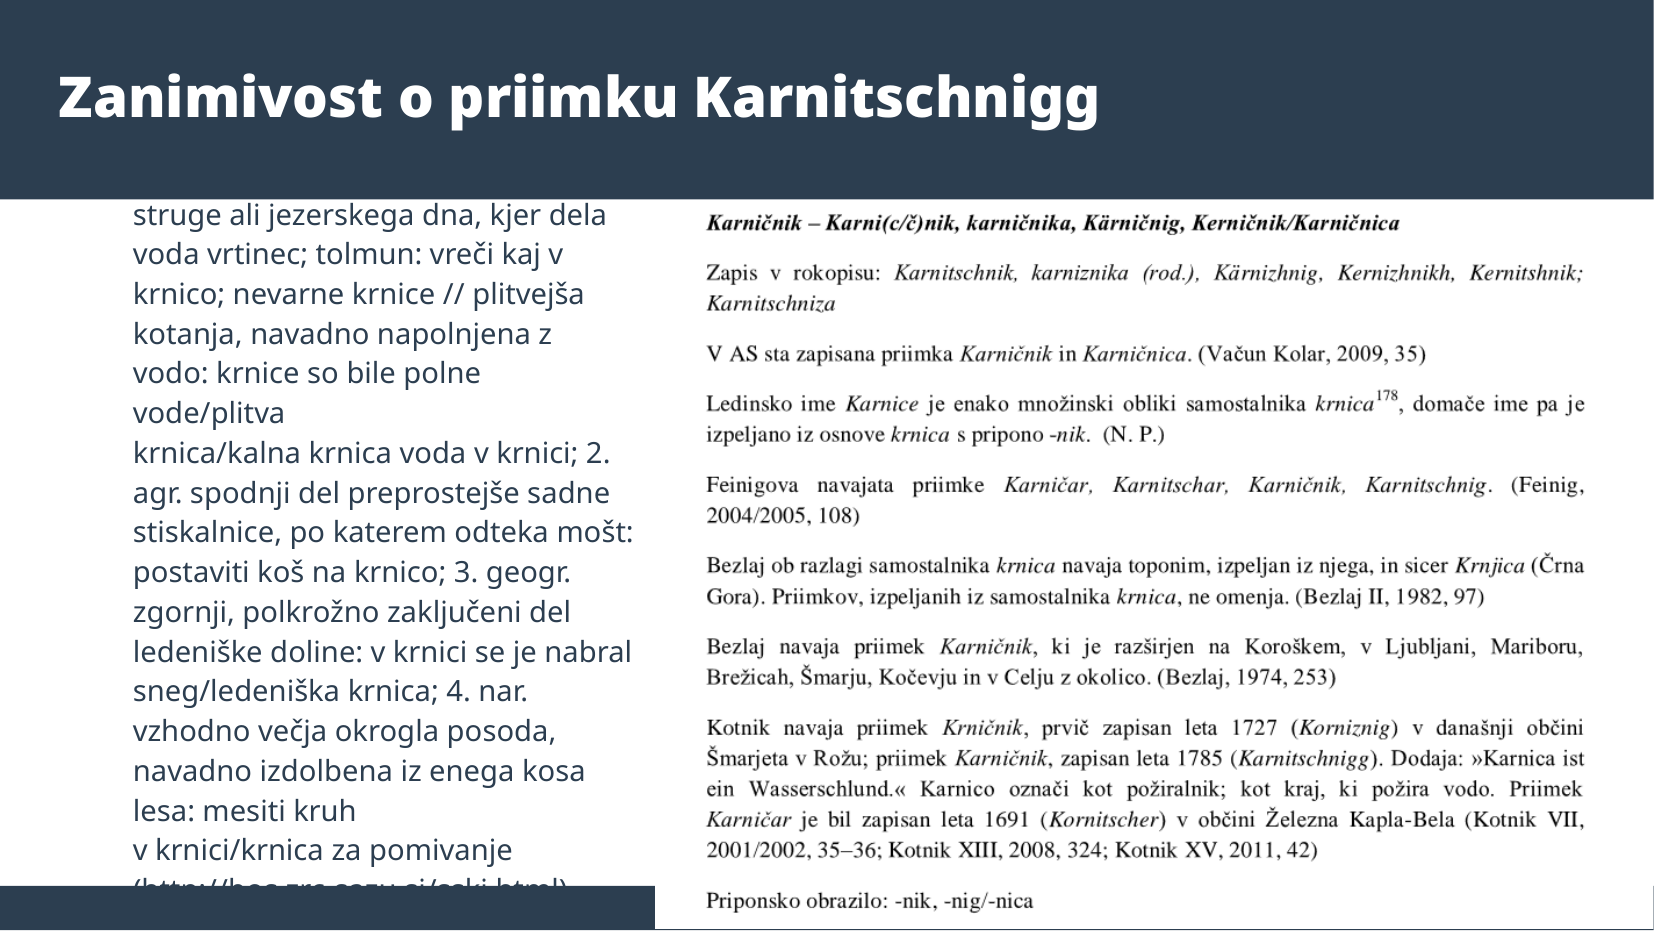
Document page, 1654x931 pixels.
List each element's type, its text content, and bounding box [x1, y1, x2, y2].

title Zanimivost o priimku Karnitschnigg [59, 37, 1595, 155]
text_box krníca -e ž (í) 1. poglobljeni del rečne struge ali jezerskega dna, kjer dela voda vrtinec; tolmun: vreči kaj v krnico; nevarne krnice // plitvejša kotanja, navadno napolnjena z vodo: krnice so bile polne vode/plitva krnica/kalna krnica voda v krnici; 2. agr. spodnji del preprostejše sadne stiskalnice, po katerem odteka mošt: postaviti koš na krnico; 3. geogr. zgornji, polkrožno zaključeni del ledeniške doline: v krnici se je nabral sneg/ledeniška krnica; 4. nar. vzhodno večja okrogla posoda, navadno izdolbena iz enega kosa lesa: mesiti kruh v krnici/krnica za pomivanje (http://bos.zrc-sazu.si/sskj.html) [118, 206, 650, 857]
picture [655, 206, 1654, 929]
